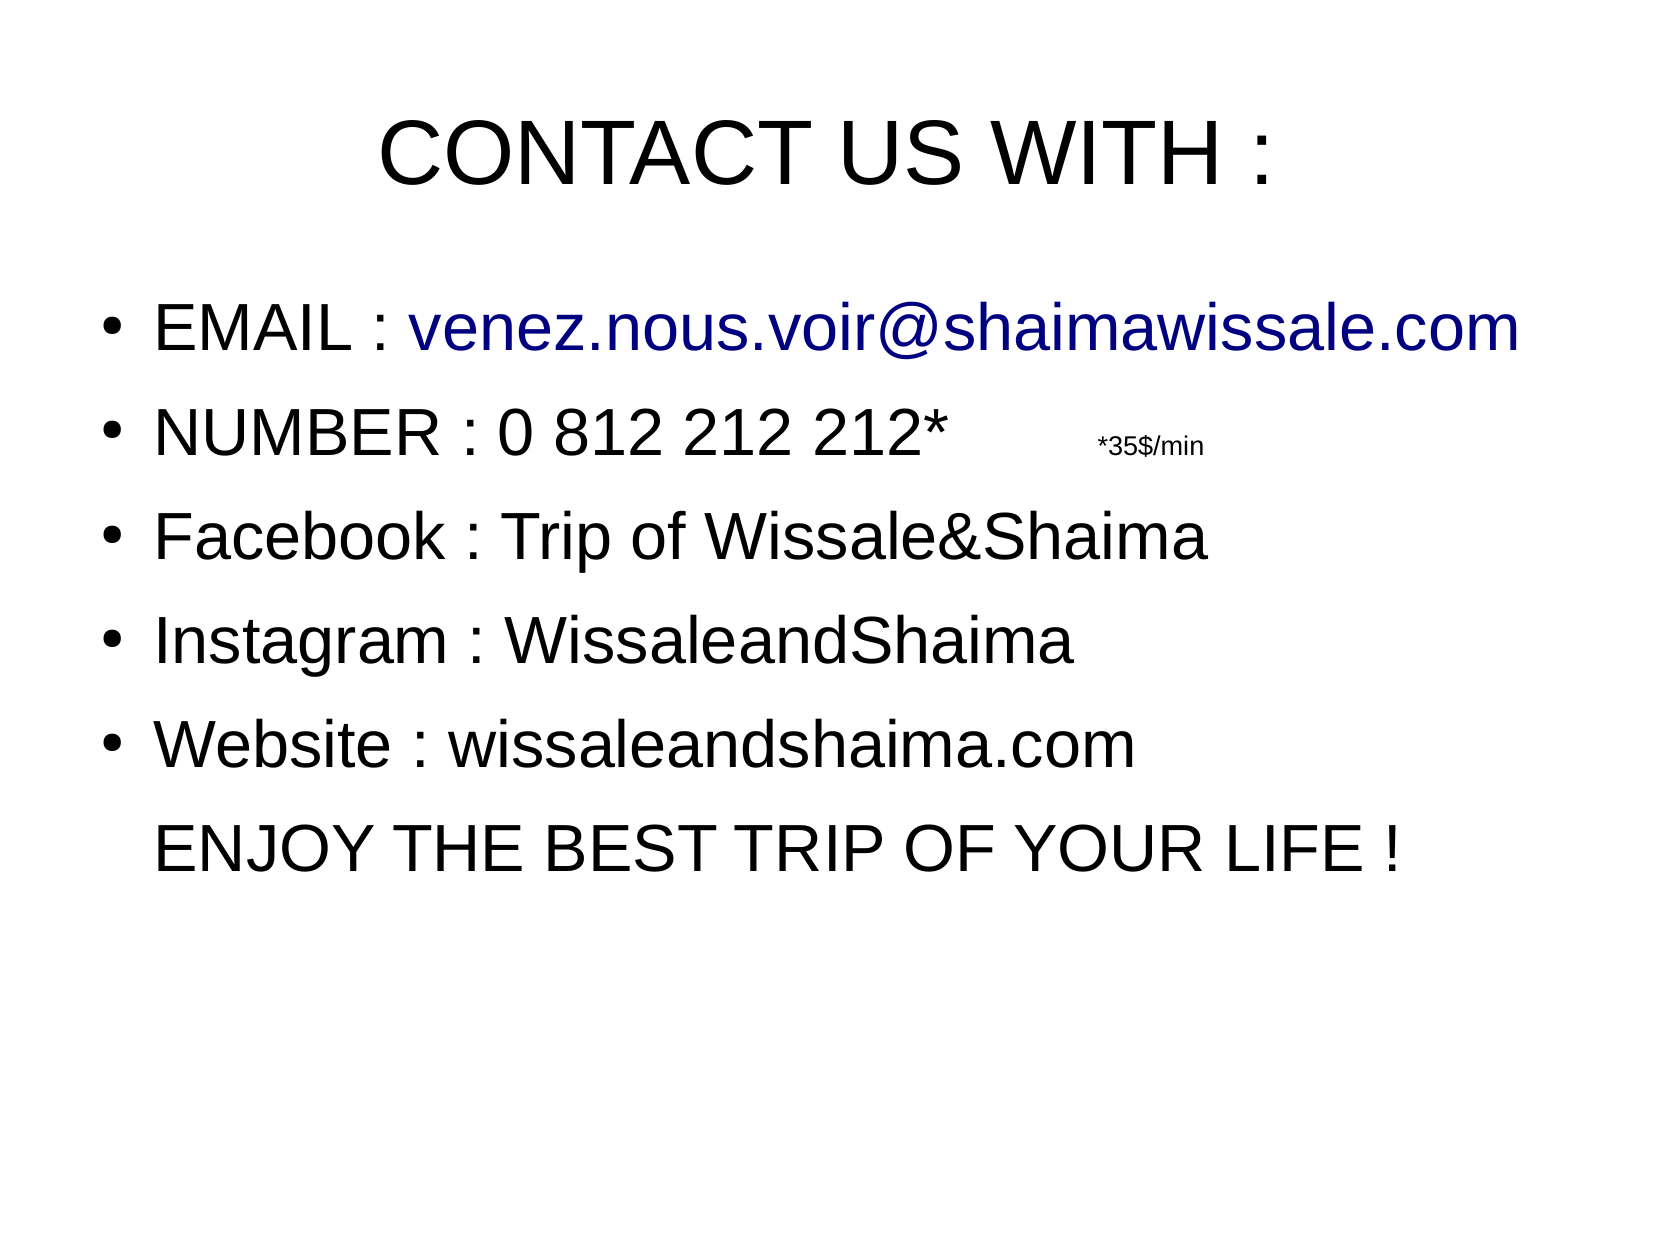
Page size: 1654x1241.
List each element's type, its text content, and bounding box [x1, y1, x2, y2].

title CONTACT US WITH : [82, 49, 1571, 257]
list EMAIL : venez.nous.voir@shaimawissale.com NUMBER : 0 812 212 212* *35$/min Facebook : Trip of Wissale&Shaima Instagram : WissaleandShaima Website : wissaleandshaima.com ENJOY THE BEST TRIP OF YOUR LIFE ! [82, 290, 1571, 1010]
